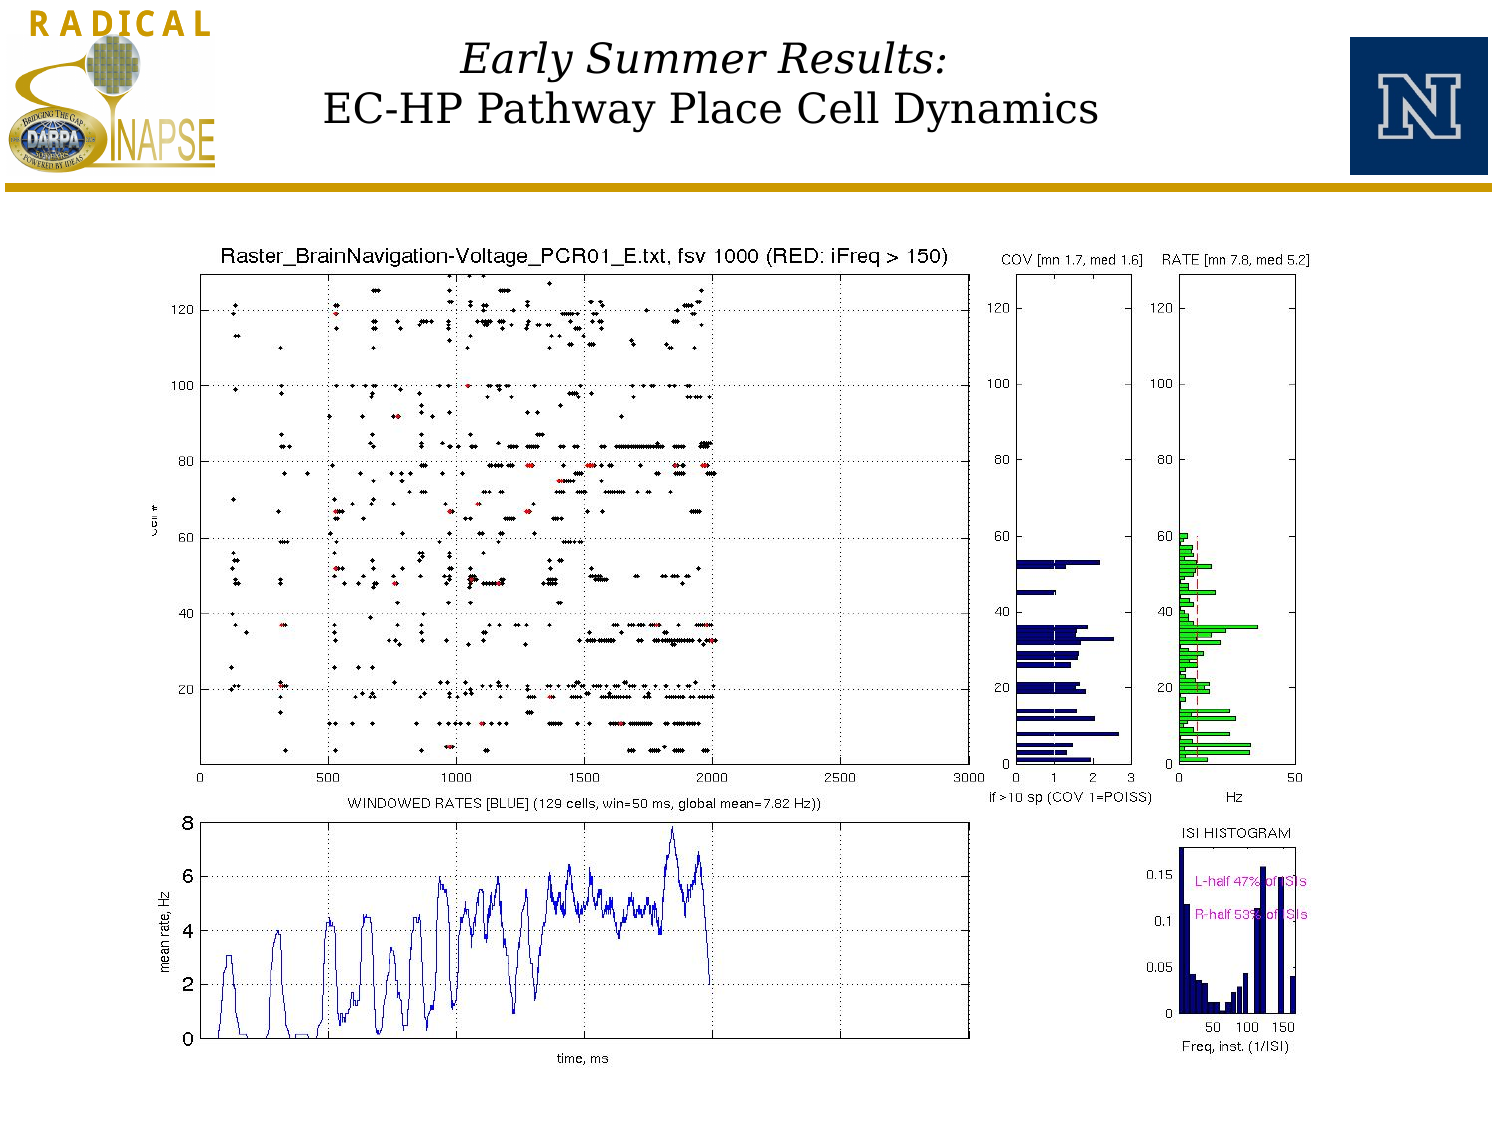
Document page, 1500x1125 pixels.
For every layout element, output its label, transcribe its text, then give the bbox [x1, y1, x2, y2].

text_box Early Summer Results: EC-HP Pathway Place Cell Dynamics [97, 24, 1325, 112]
picture [152, 240, 1342, 1071]
picture [1350, 37, 1488, 175]
